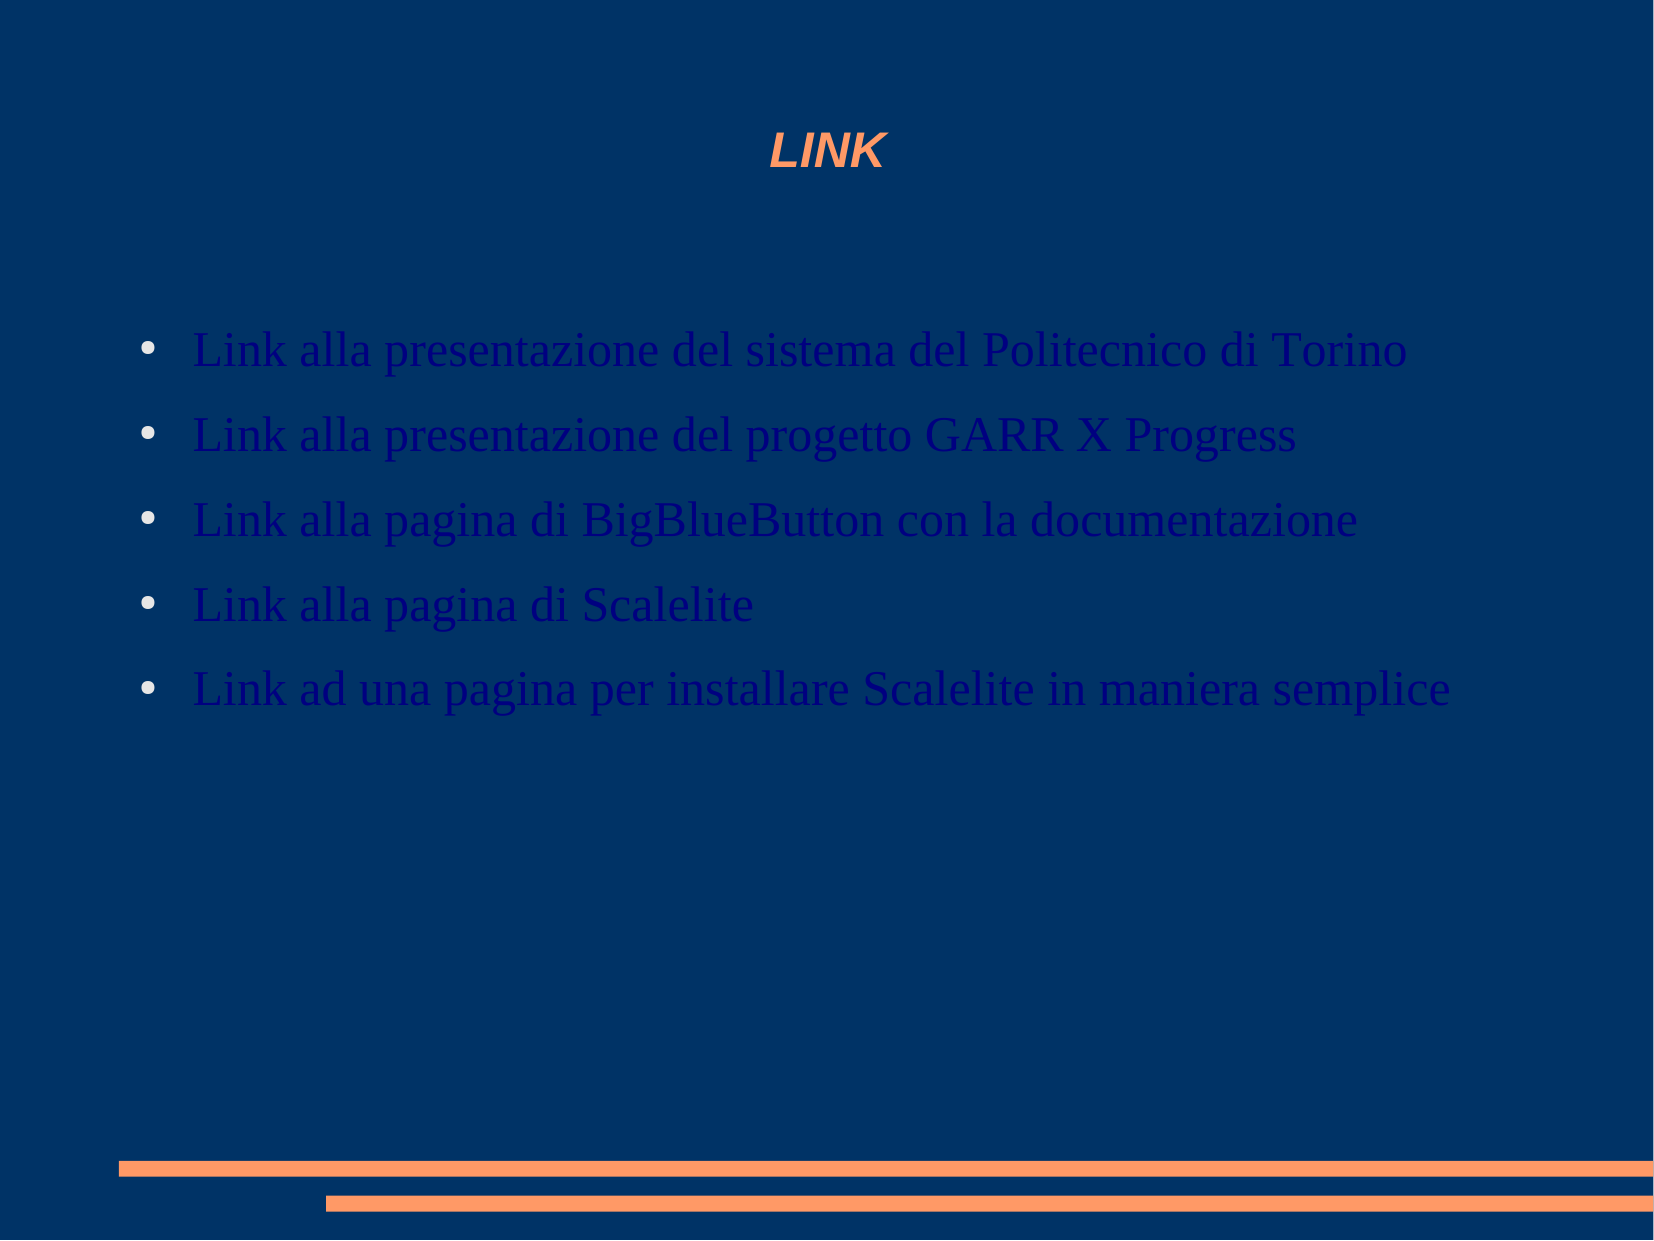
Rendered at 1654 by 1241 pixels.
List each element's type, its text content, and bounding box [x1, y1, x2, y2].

list Link alla presentazione del sistema del Politecnico di Torino Link alla presentazione del progetto GARR X Progress Link alla pagina di BigBlueButton con la documentazione Link alla pagina di Scalelite Link ad una pagina per installare Scalelite in maniera semplice [121, 322, 1561, 1132]
title LINK [121, 46, 1534, 254]
